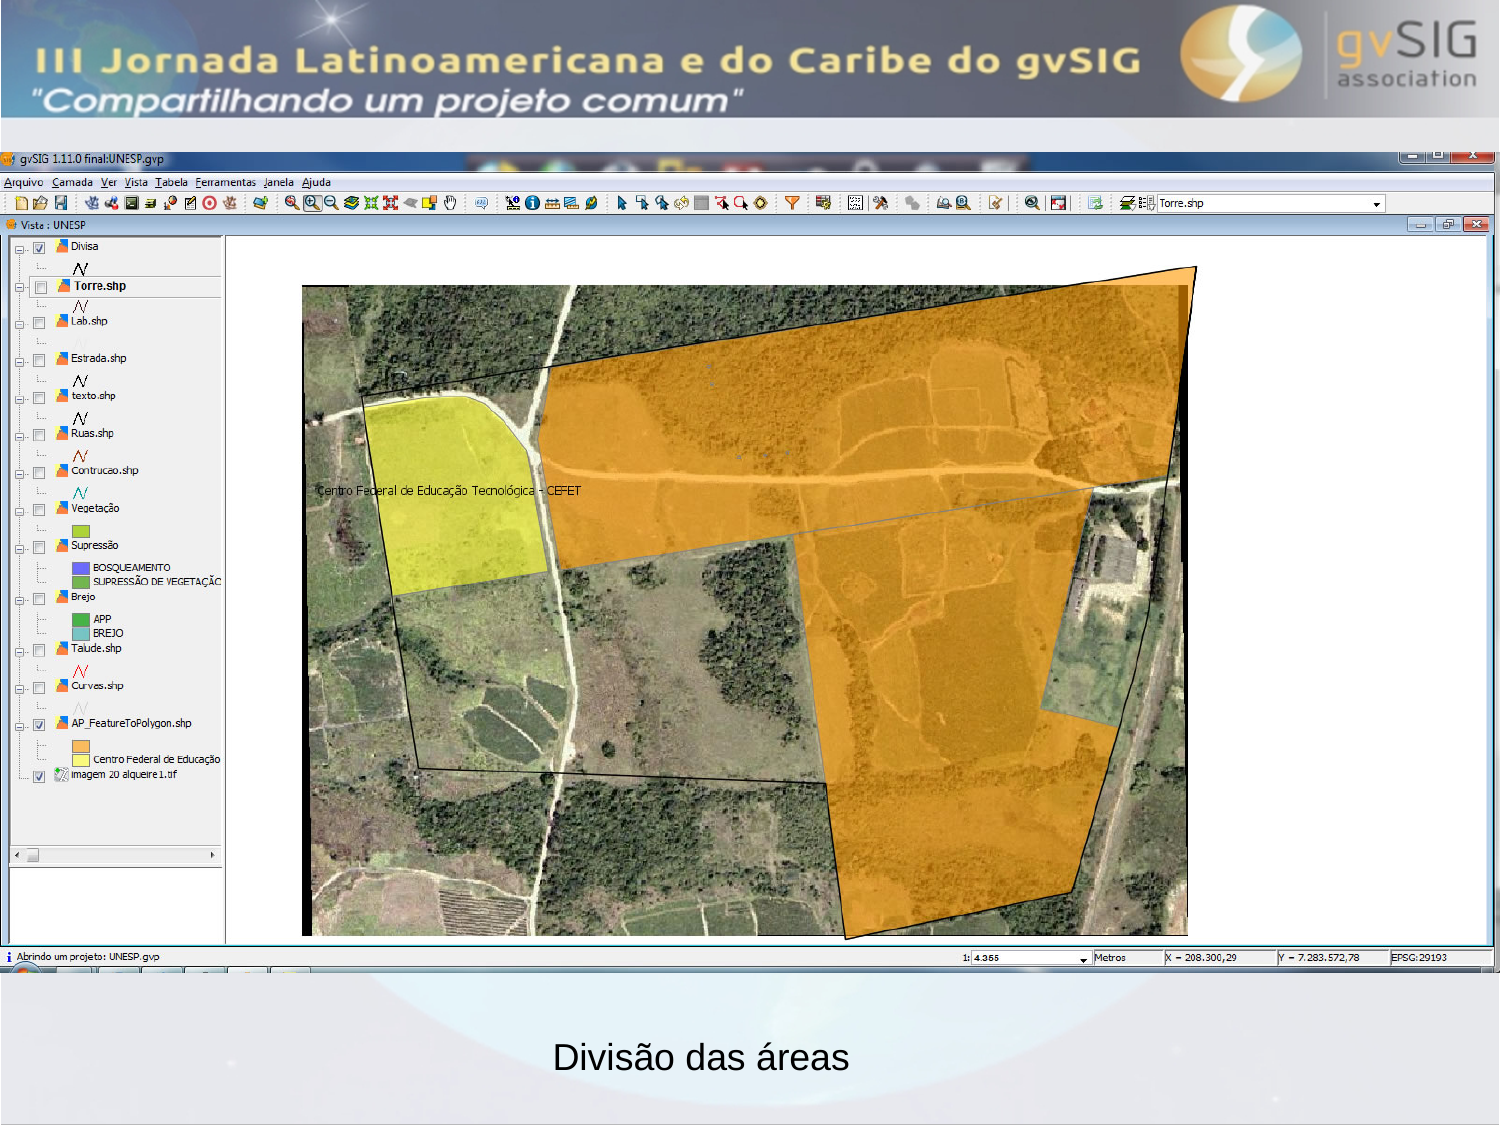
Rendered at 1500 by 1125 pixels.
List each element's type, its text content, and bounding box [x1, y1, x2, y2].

picture [0, 0, 1500, 1125]
text_box Divisão das áreas [537, 1025, 865, 1086]
